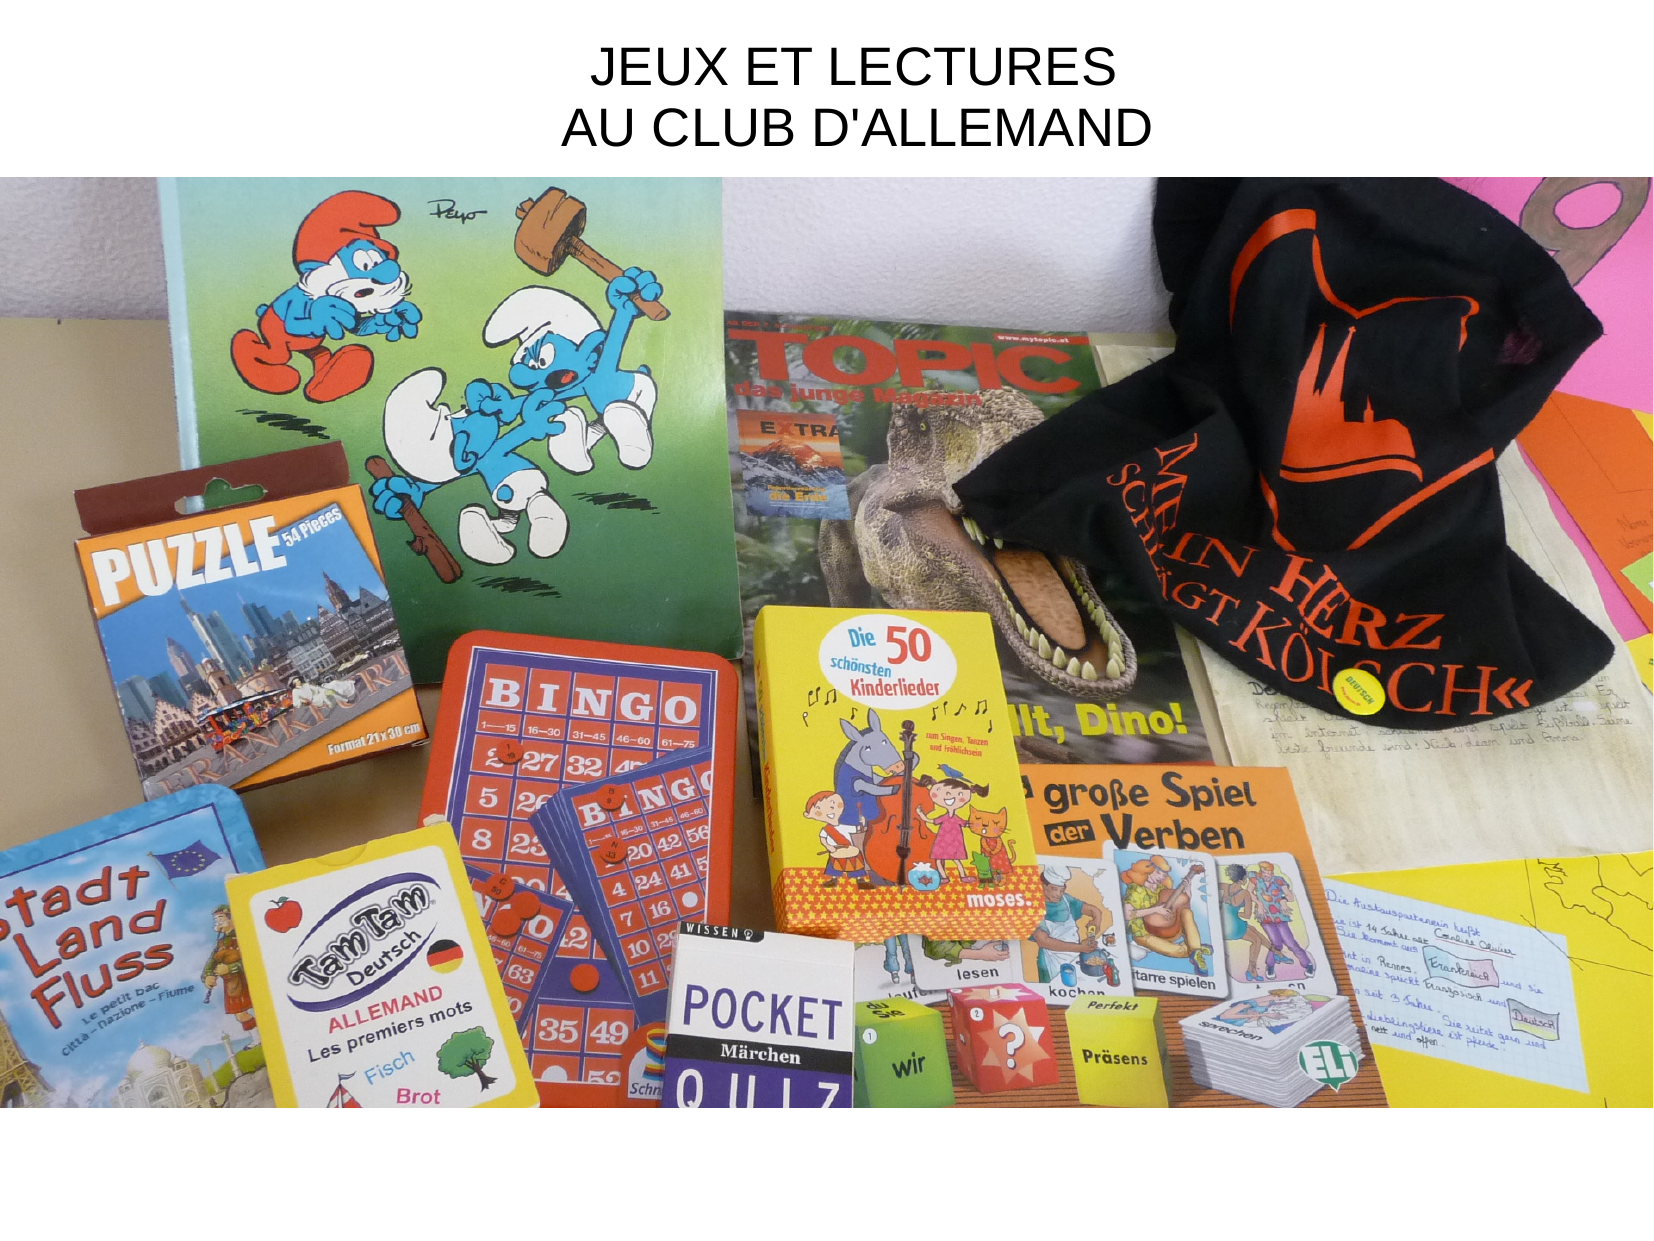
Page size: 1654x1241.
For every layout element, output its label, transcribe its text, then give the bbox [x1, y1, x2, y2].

text_box JEUX ET LECTURES AU CLUB D'ALLEMAND [354, 29, 1536, 226]
picture [0, 177, 1654, 1108]
